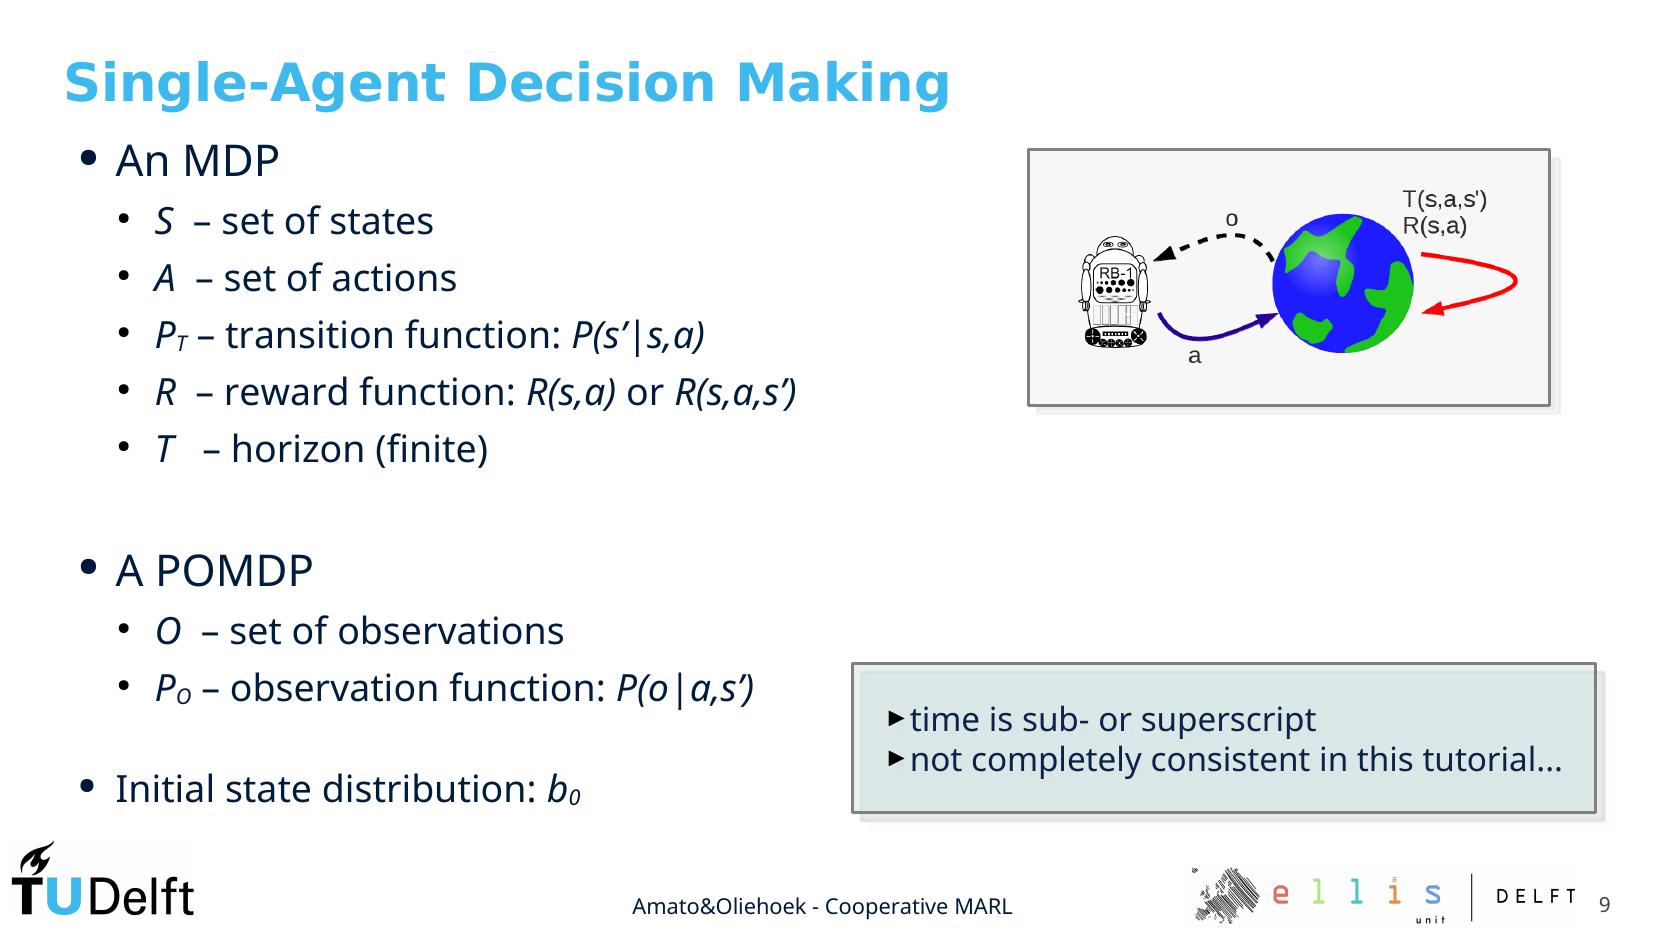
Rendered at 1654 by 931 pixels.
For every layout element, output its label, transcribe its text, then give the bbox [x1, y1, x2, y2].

picture [11, 840, 195, 917]
title Single-Agent Decision Making [63, 12, 1571, 112]
list Encode communications by actions and observations Embed the optimal meaning of messages by finding the optimal plan [Goldman and Zilberstein 2003, Spaan et al. 2006] [1037, 158, 1561, 414]
picture [1029, 150, 1549, 404]
list Encode communications by actions and observations Embed the optimal meaning of messages by finding the optimal plan [Goldman and Zilberstein 2003, Spaan et al. 2006] [861, 813, 1571, 820]
list An MDP S – set of states A – set of actions PT – transition function: P(s’|s,a) R – reward function: R(s,a) or R(s,a,s’) T – horizon (finite) A POMDP O – set of observations PO – observation function: P(o|a,s’) Initial state distribution: b0 [63, 132, 1571, 827]
picture [1186, 860, 1580, 931]
text_box time is sub- or superscript not completely consistent in this tutorial... [852, 663, 1596, 813]
